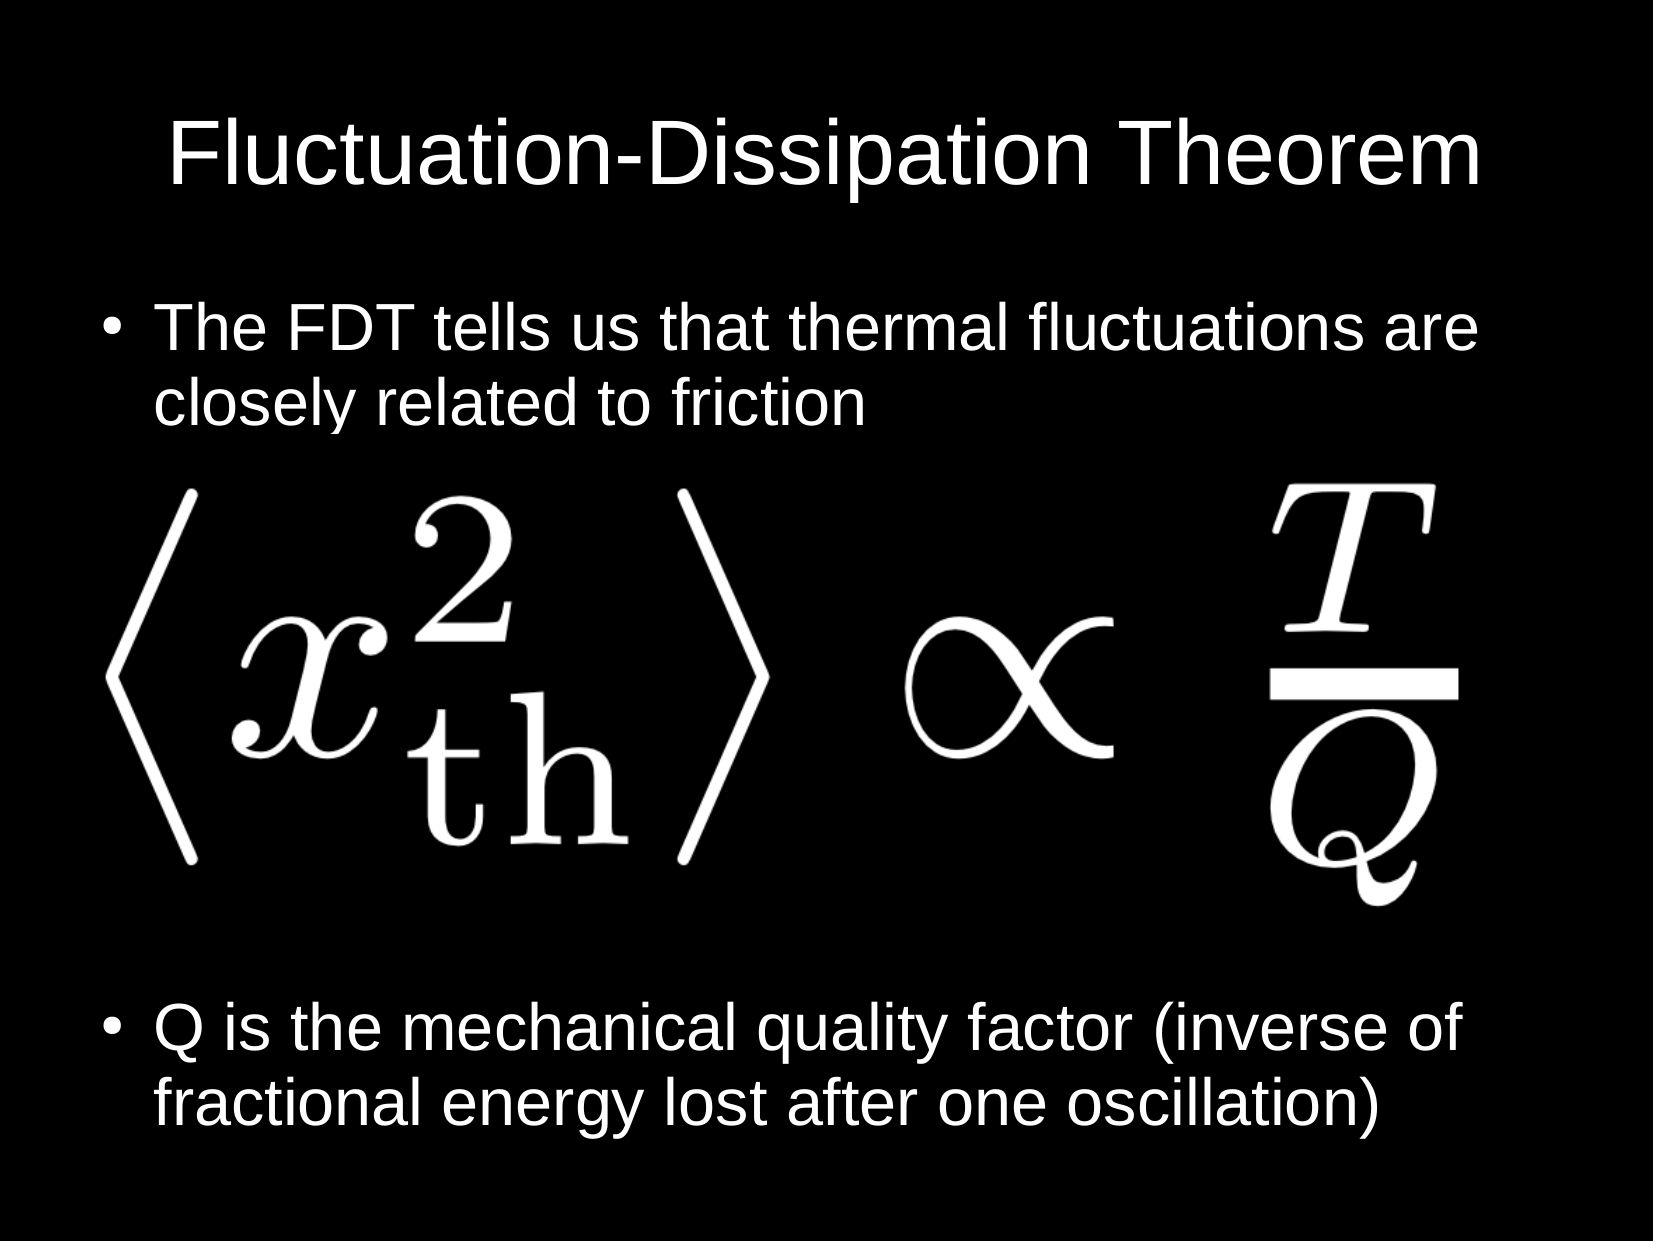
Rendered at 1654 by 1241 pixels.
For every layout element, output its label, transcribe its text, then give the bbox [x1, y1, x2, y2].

list The FDT tells us that thermal fluctuations are closely related to friction Q is the mechanical quality factor (inverse of fractional energy lost after one oscillation) [82, 996, 1538, 1201]
list The FDT tells us that thermal fluctuations are closely related to friction Q is the mechanical quality factor (inverse of fractional energy lost after one oscillation) [82, 290, 1538, 434]
title Fluctuation-Dissipation Theorem [82, 49, 1571, 257]
picture [47, 434, 1561, 996]
